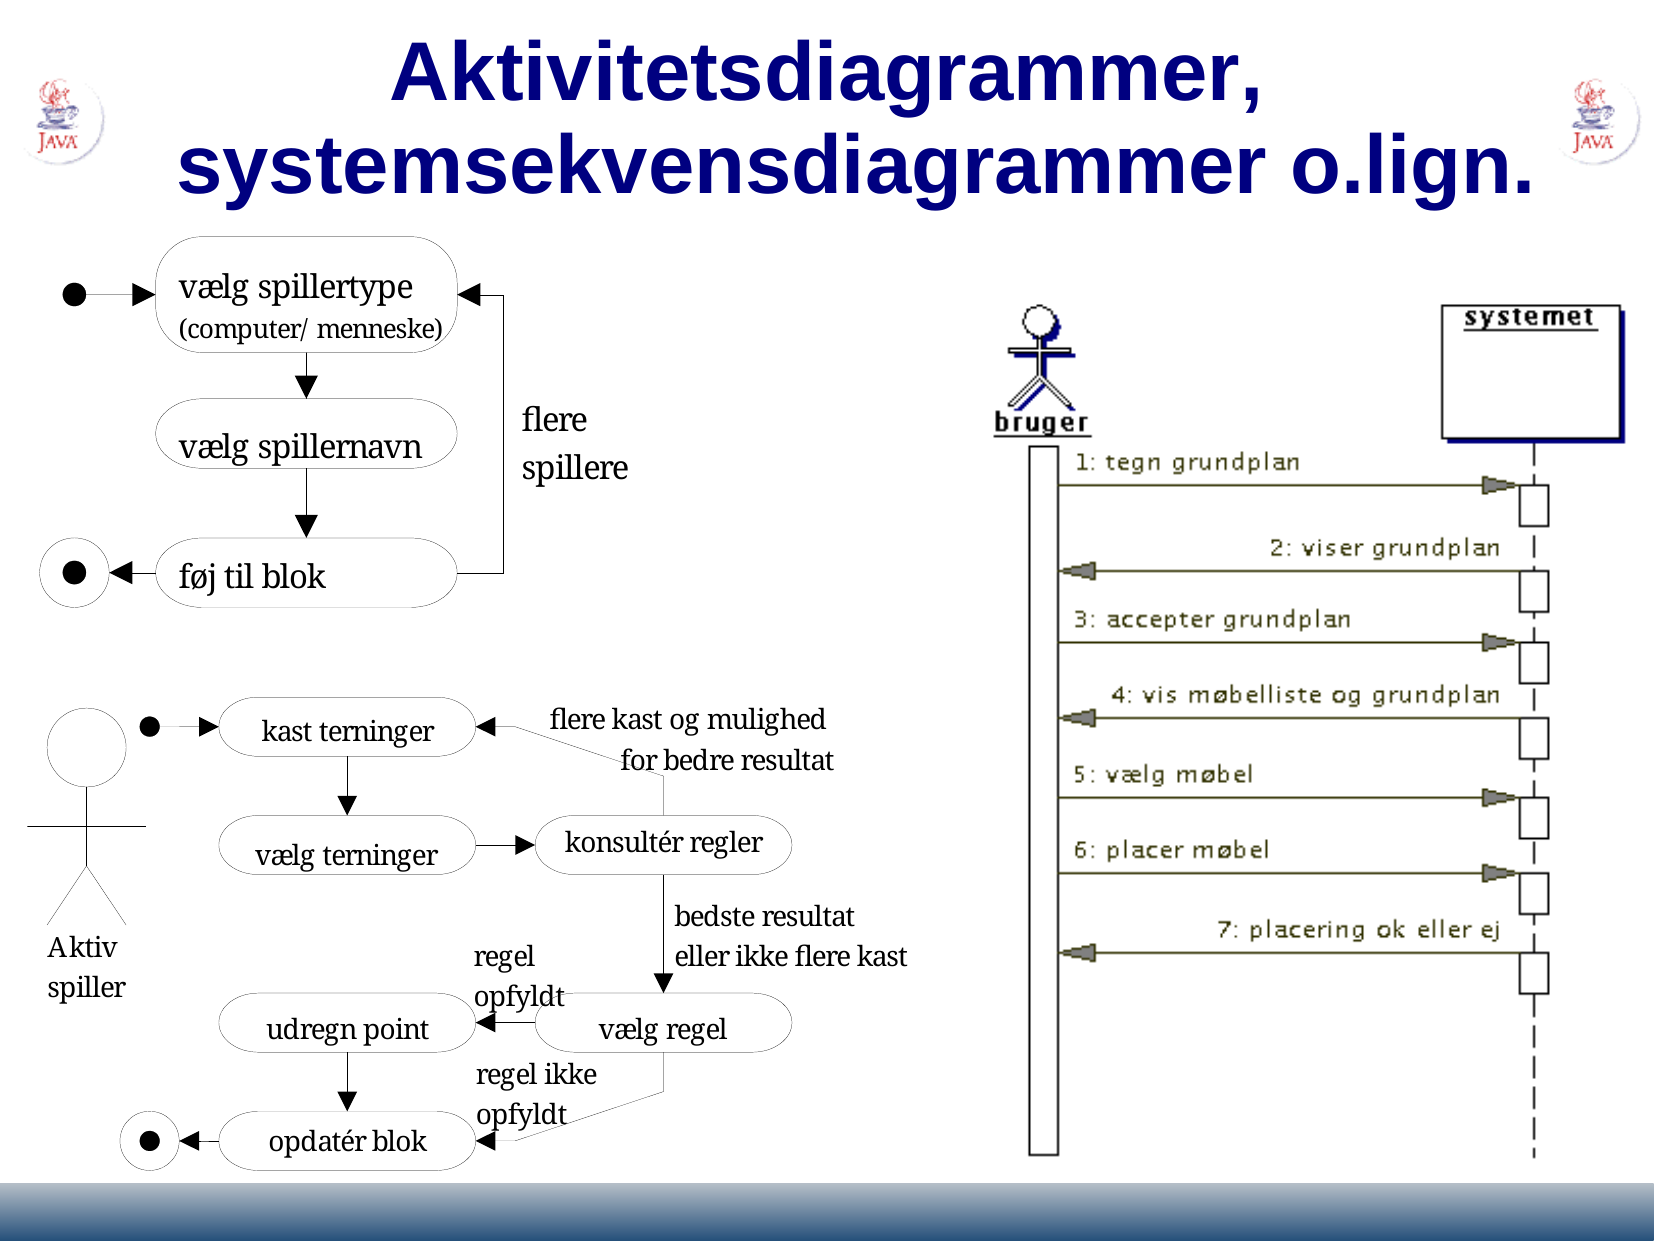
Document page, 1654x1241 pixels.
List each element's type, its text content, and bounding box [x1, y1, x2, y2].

picture [10, 71, 105, 169]
title Aktivitetsdiagrammer, systemsekvensdiagrammer o.lign. [105, 14, 1549, 222]
picture [1549, 71, 1645, 169]
chart [29, 226, 630, 623]
chart [11, 688, 912, 1183]
picture [747, 203, 1648, 1180]
